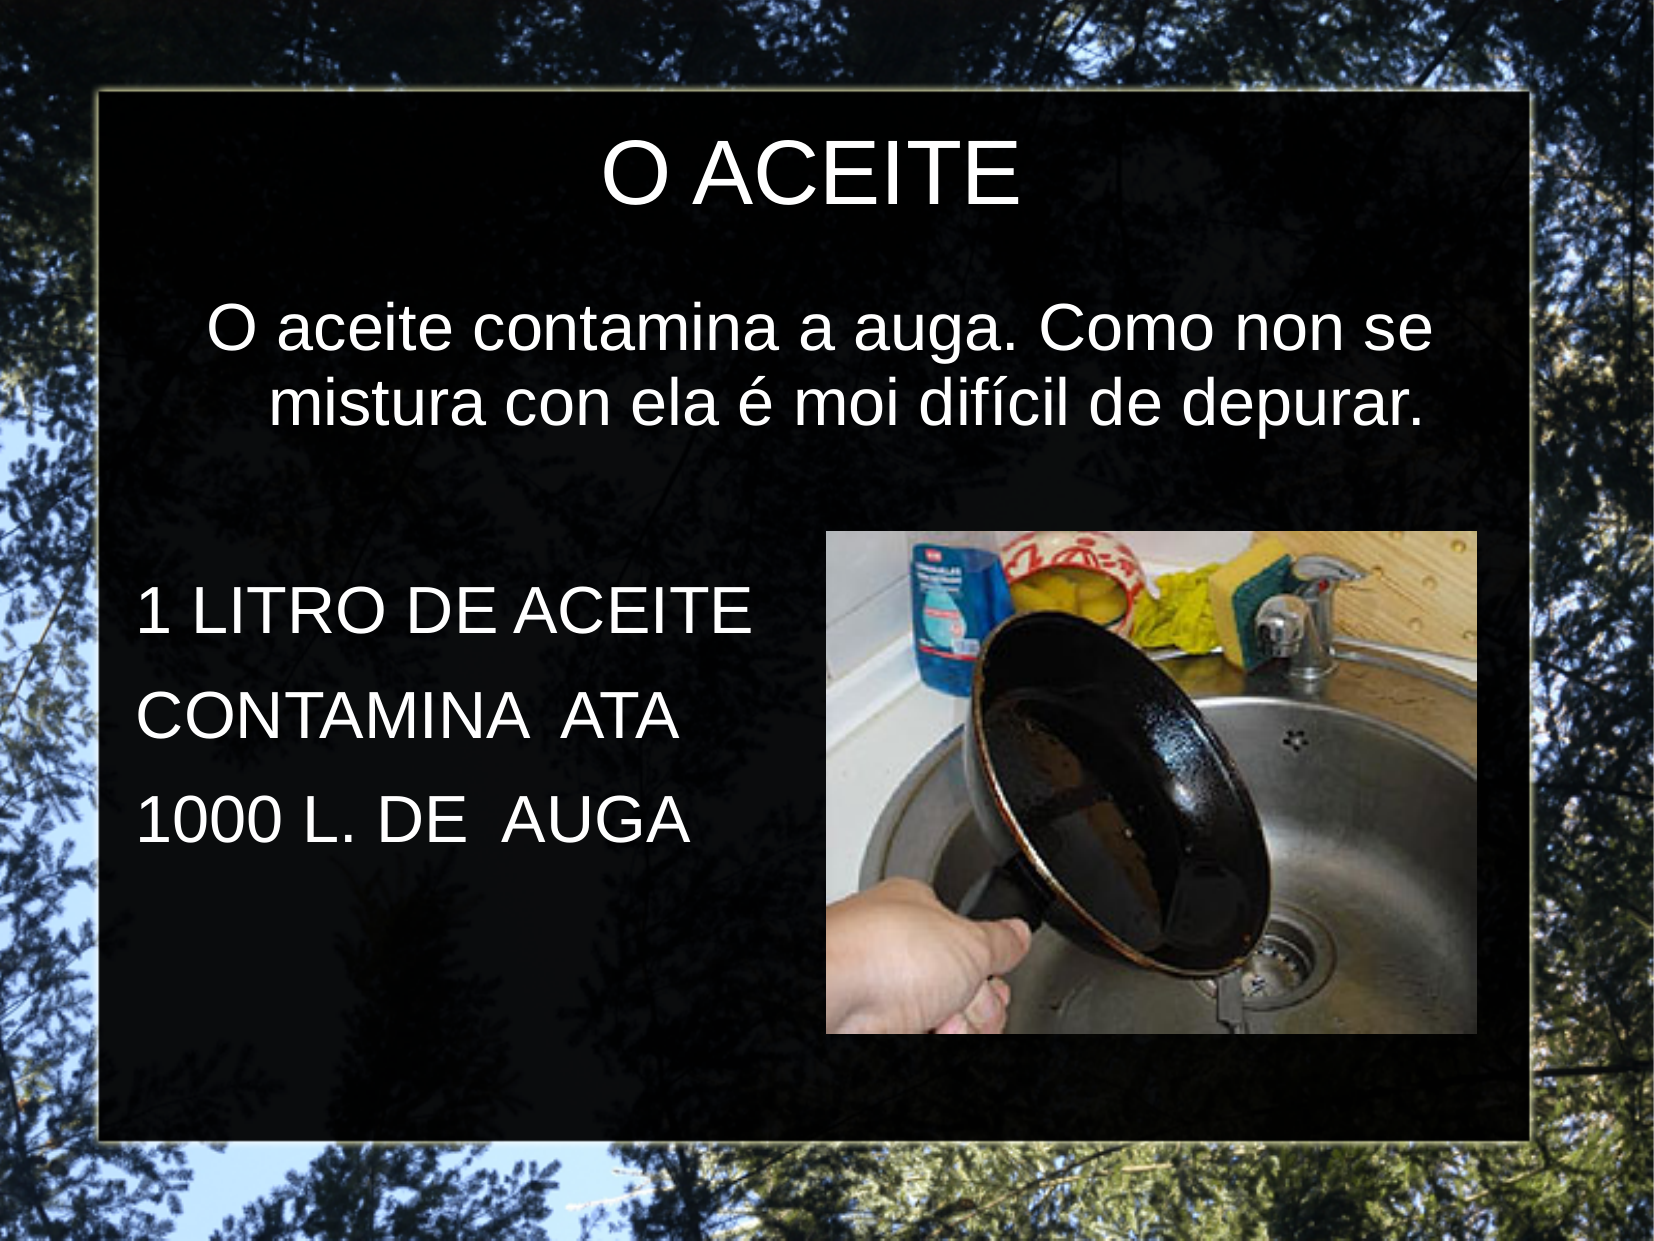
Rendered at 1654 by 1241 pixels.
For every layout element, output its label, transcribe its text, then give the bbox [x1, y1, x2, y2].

picture [0, 0, 1654, 1241]
list O aceite contamina a auga. Como non se mistura con ela é moi difícil de depurar. 1 LITRO DE ACEITE CONTAMINA ATA 1000 L. DE AUGA [118, 290, 1506, 1123]
title O ACEITE [88, 88, 1536, 257]
